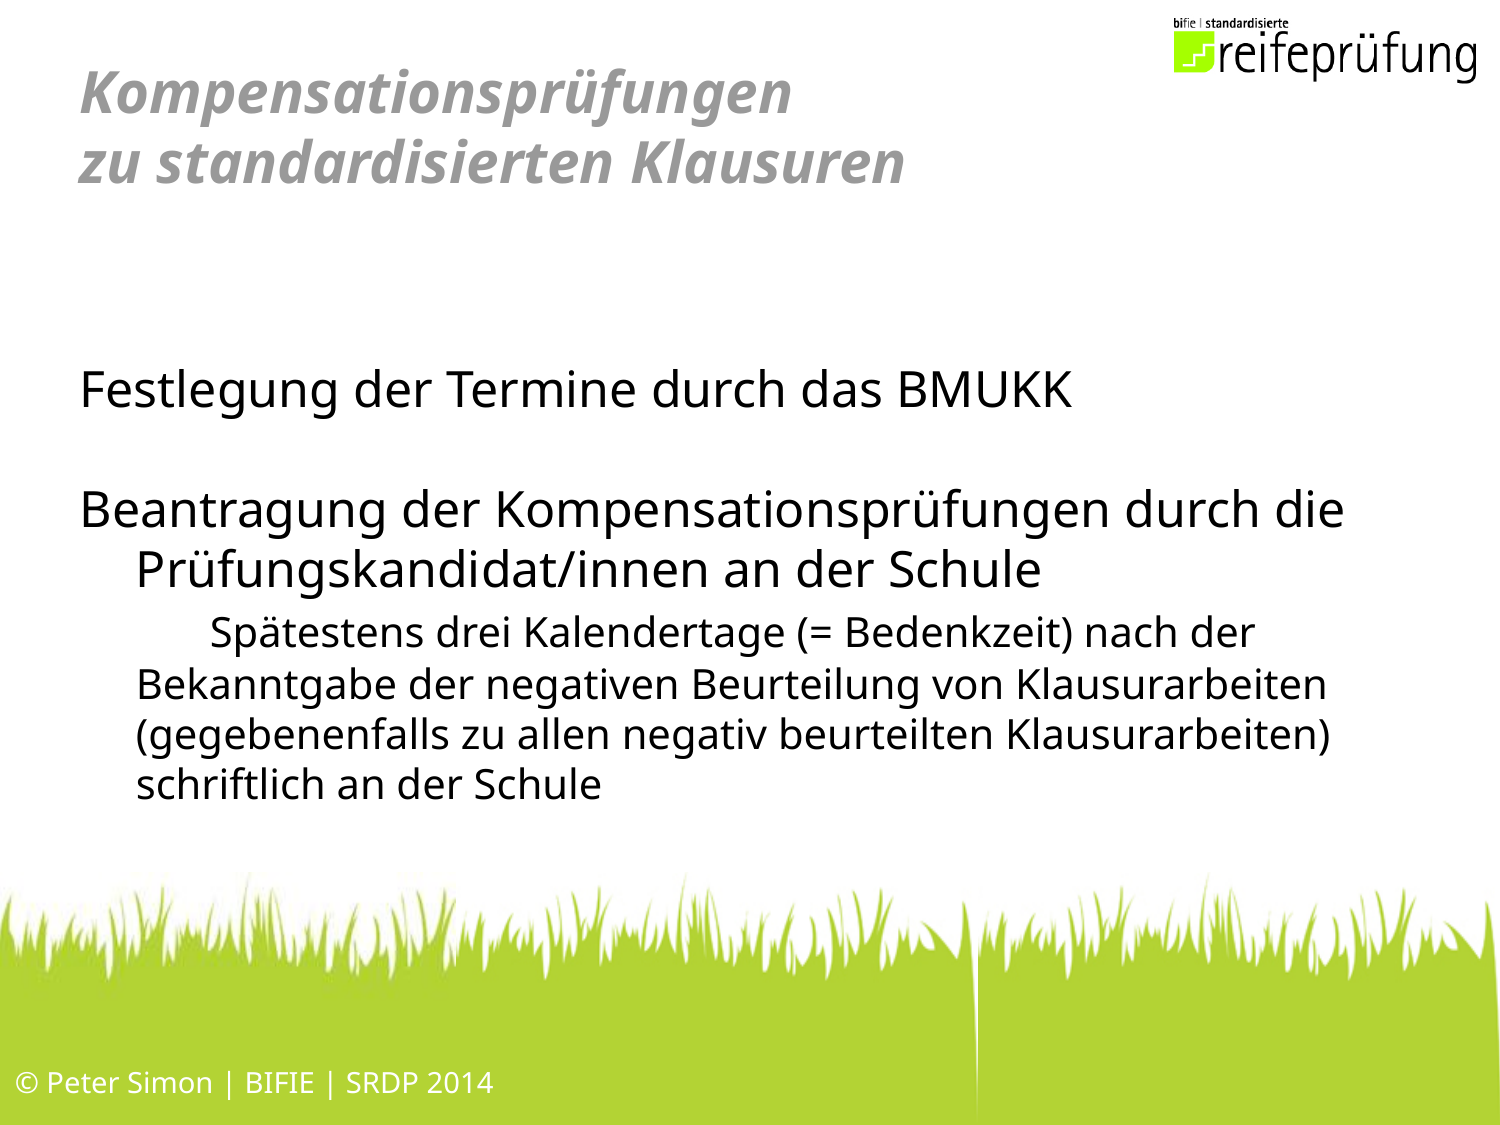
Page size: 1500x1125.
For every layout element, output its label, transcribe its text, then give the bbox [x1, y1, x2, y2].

picture [1172, 14, 1476, 86]
list Festlegung der Termine durch das BMUKK Beantragung der Kompensationsprüfungen durch die Prüfungskandidat/innen an der Schule Spätestens drei Kalendertage (= Bedenkzeit) nach der Bekanntgabe der negativen Beurteilung von Klausurarbeiten (gegebenenfalls zu allen negativ beurteilten Klausurarbeiten) schriftlich an der Schule [64, 350, 1459, 1005]
title Kompensationsprüfungen zu standardisierten Klausuren [64, 42, 1459, 208]
picture [0, 872, 1500, 1125]
